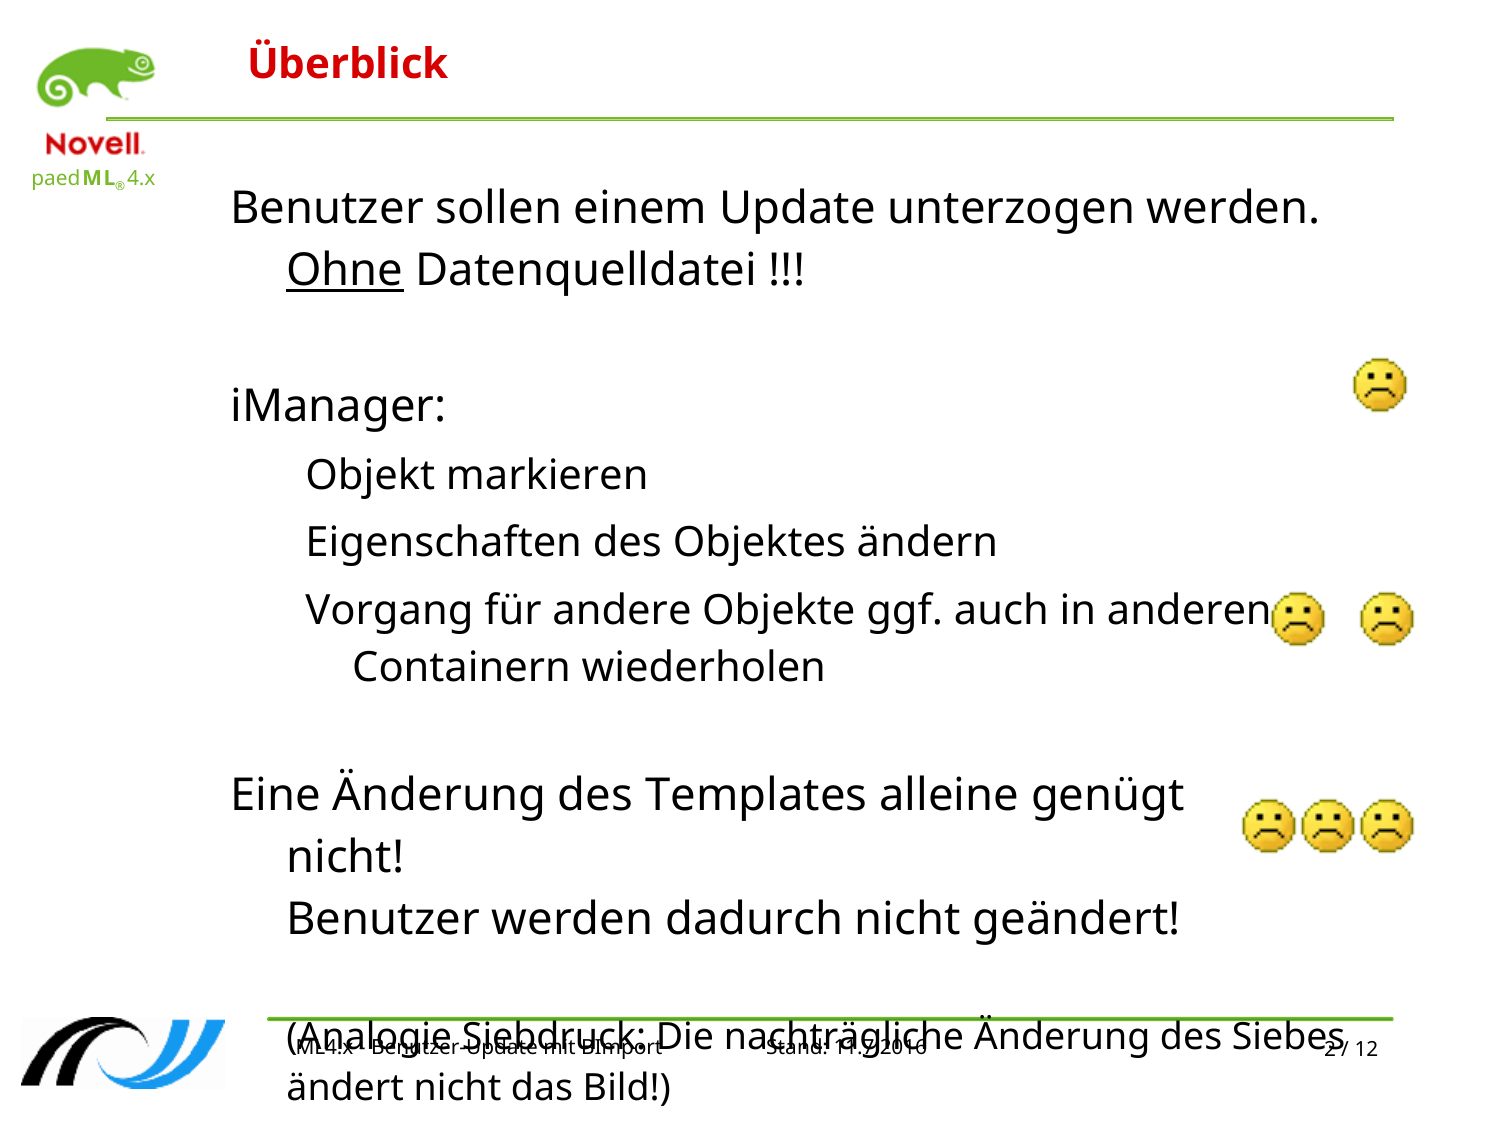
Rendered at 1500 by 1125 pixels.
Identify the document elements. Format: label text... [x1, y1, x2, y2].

picture [1240, 797, 1418, 857]
picture [1351, 356, 1411, 416]
picture [1358, 590, 1418, 650]
title Überblick [232, 12, 1388, 113]
picture [1269, 590, 1329, 650]
list Benutzer sollen einem Update unterzogen werden. Ohne Datenquelldatei !!! iManager: Objekt markieren Eigenschaften des Objektes ändern Vorgang für andere Objekte ggf. auch in anderen Containern wiederholen Eine Änderung des Templates alleine genügt nicht! Benutzer werden dadurch nicht geändert! (Analogie Siebdruck: Die nachträgliche Änderung des Siebes ändert nicht das Bild!) [230, 174, 1447, 1069]
picture [21, 1017, 225, 1089]
picture [24, 32, 167, 175]
